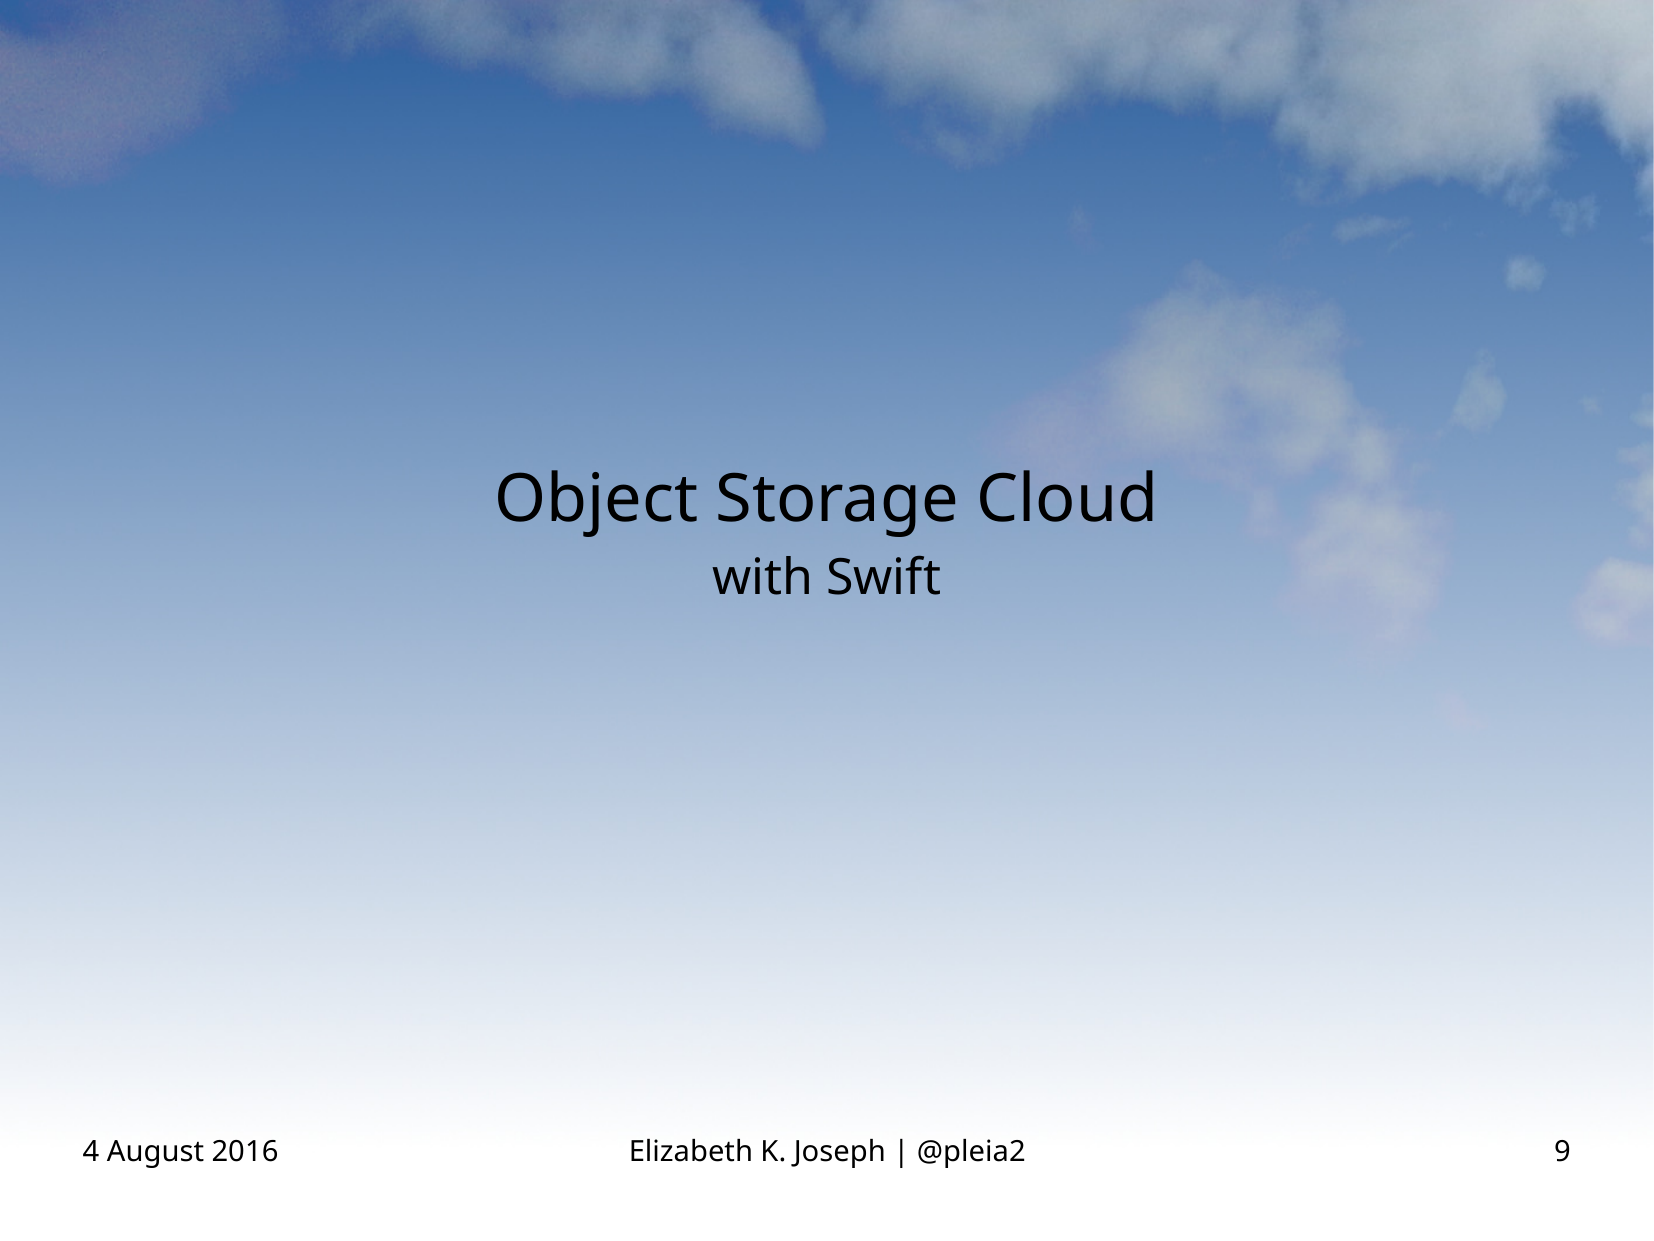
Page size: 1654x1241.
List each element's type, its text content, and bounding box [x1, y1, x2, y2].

subtitle Object Storage Cloud with Swift [82, 49, 1571, 1010]
picture [0, 0, 1654, 1241]
